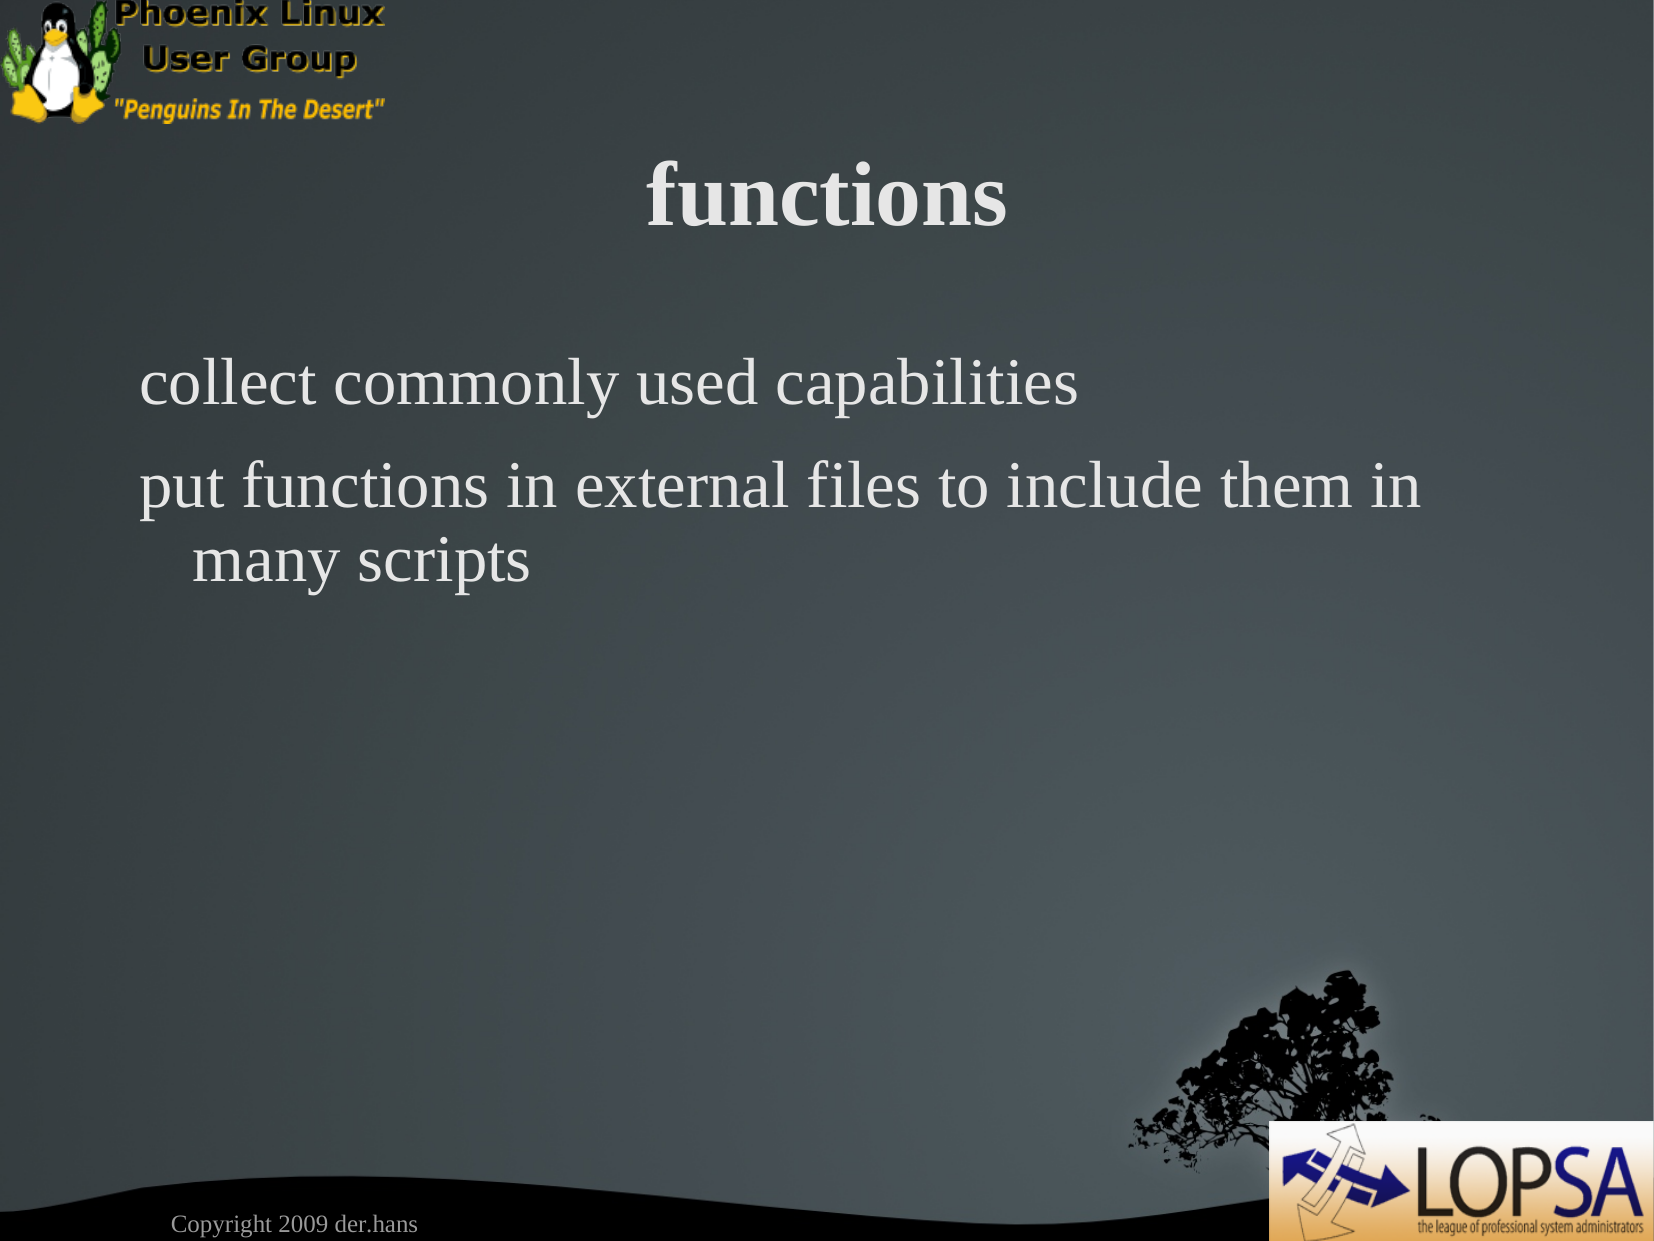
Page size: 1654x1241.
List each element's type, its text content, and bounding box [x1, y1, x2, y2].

picture [0, 0, 1654, 1241]
title functions [121, 91, 1534, 299]
list collect commonly used capabilities put functions in external files to include them in many scripts [121, 344, 1534, 1127]
